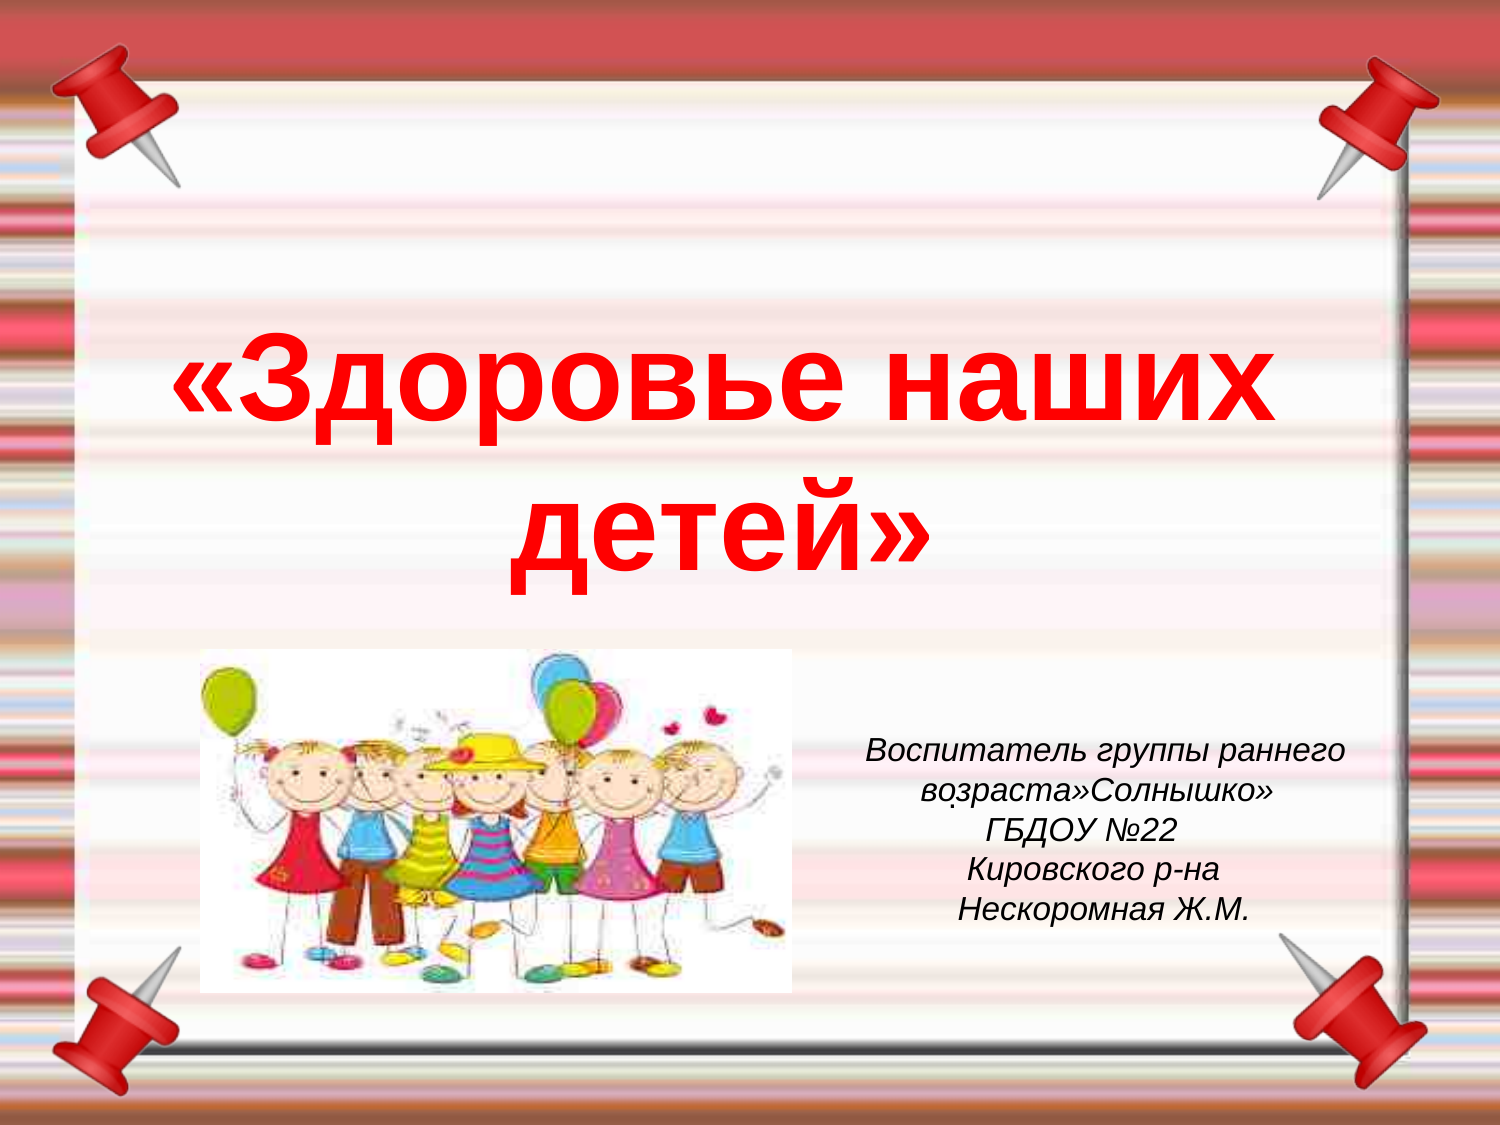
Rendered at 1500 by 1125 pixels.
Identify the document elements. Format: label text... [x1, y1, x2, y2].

text_box «Здоровье наших детей» [153, 287, 1335, 603]
text_box Воспитатель группы раннего возраста»Солнышко» ГБДОУ №22 Кировского р-на Нескоромная Ж.М. [850, 720, 1371, 935]
picture [0, 0, 1500, 1125]
